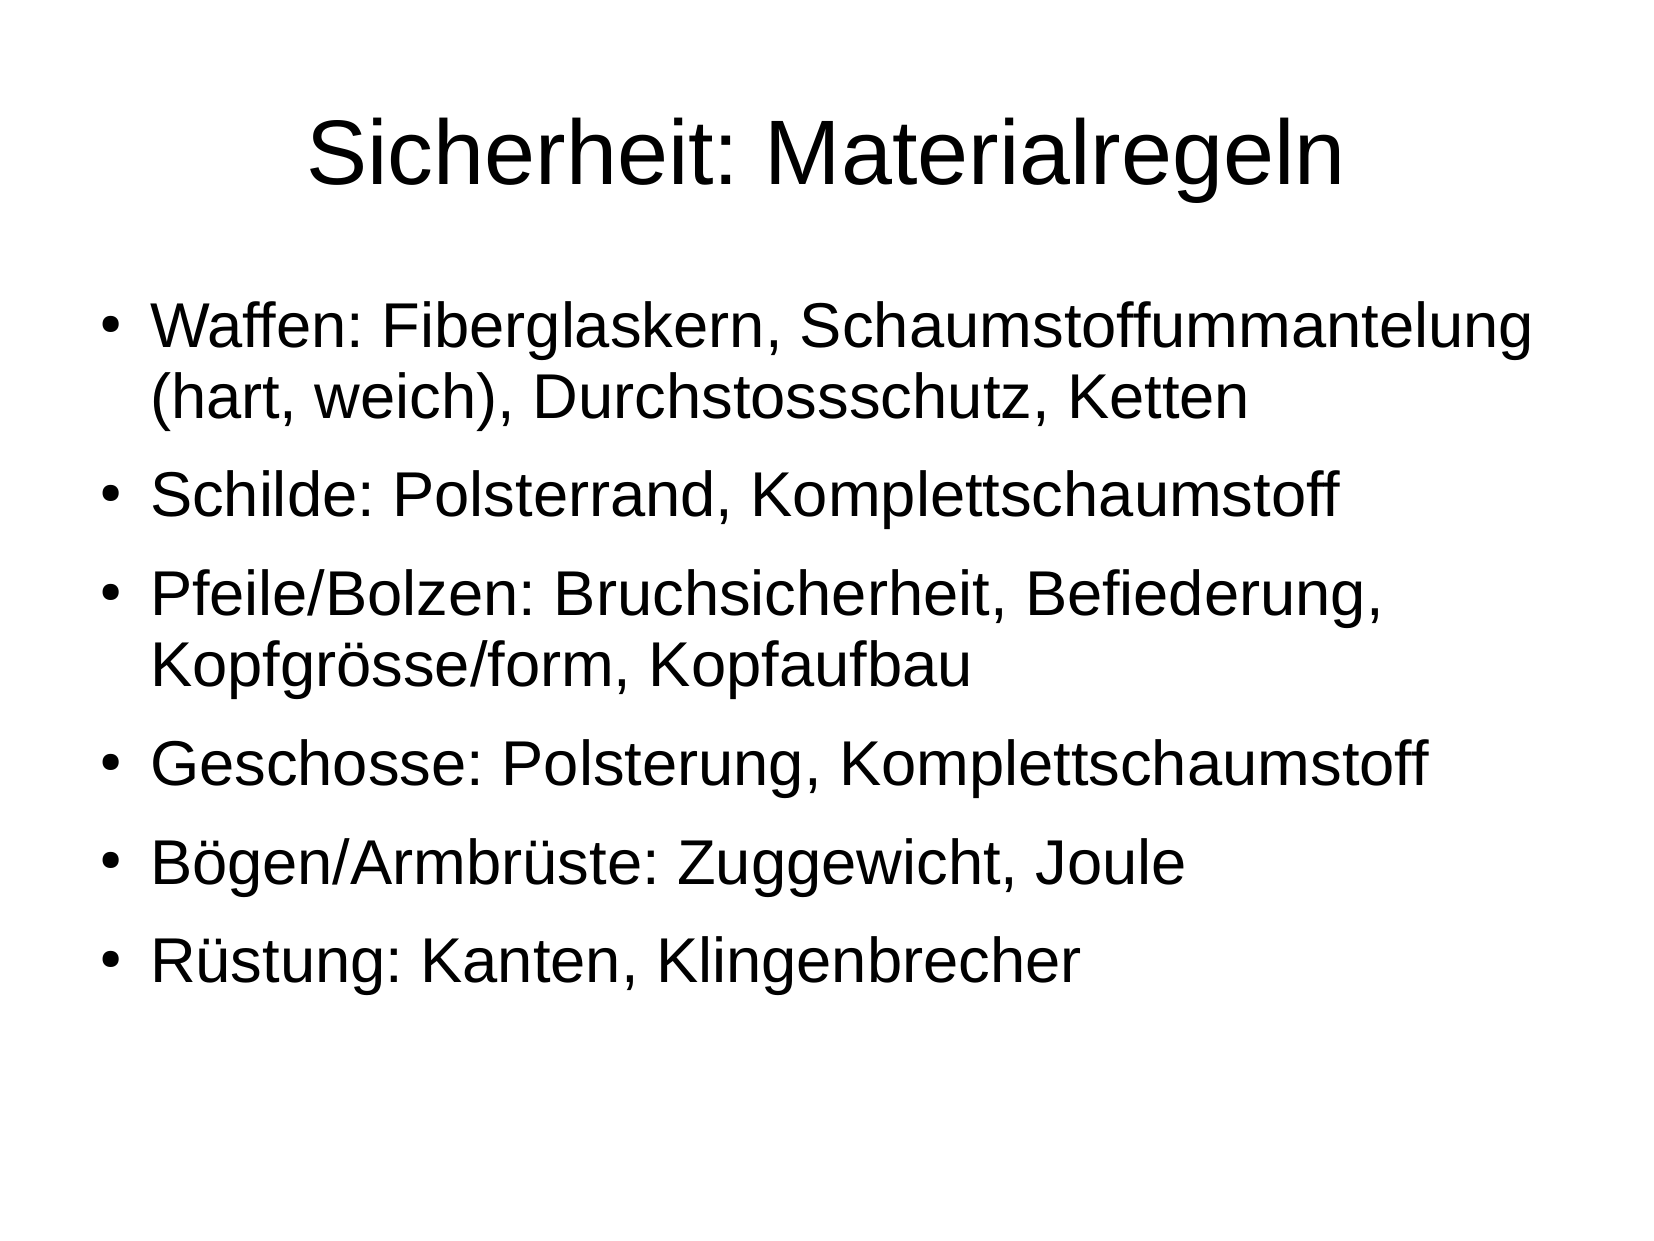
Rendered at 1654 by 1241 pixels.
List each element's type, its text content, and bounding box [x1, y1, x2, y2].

list Waffen: Fiberglaskern, Schaumstoffummantelung (hart, weich), Durchstossschutz, Ketten Schilde: Polsterrand, Komplettschaumstoff Pfeile/Bolzen: Bruchsicherheit, Befiederung, Kopfgrösse/form, Kopfaufbau Geschosse: Polsterung, Komplettschaumstoff Bögen/Armbrüste: Zuggewicht, Joule Rüstung: Kanten, Klingenbrecher [82, 290, 1571, 1010]
title Sicherheit: Materialregeln [82, 49, 1571, 257]
